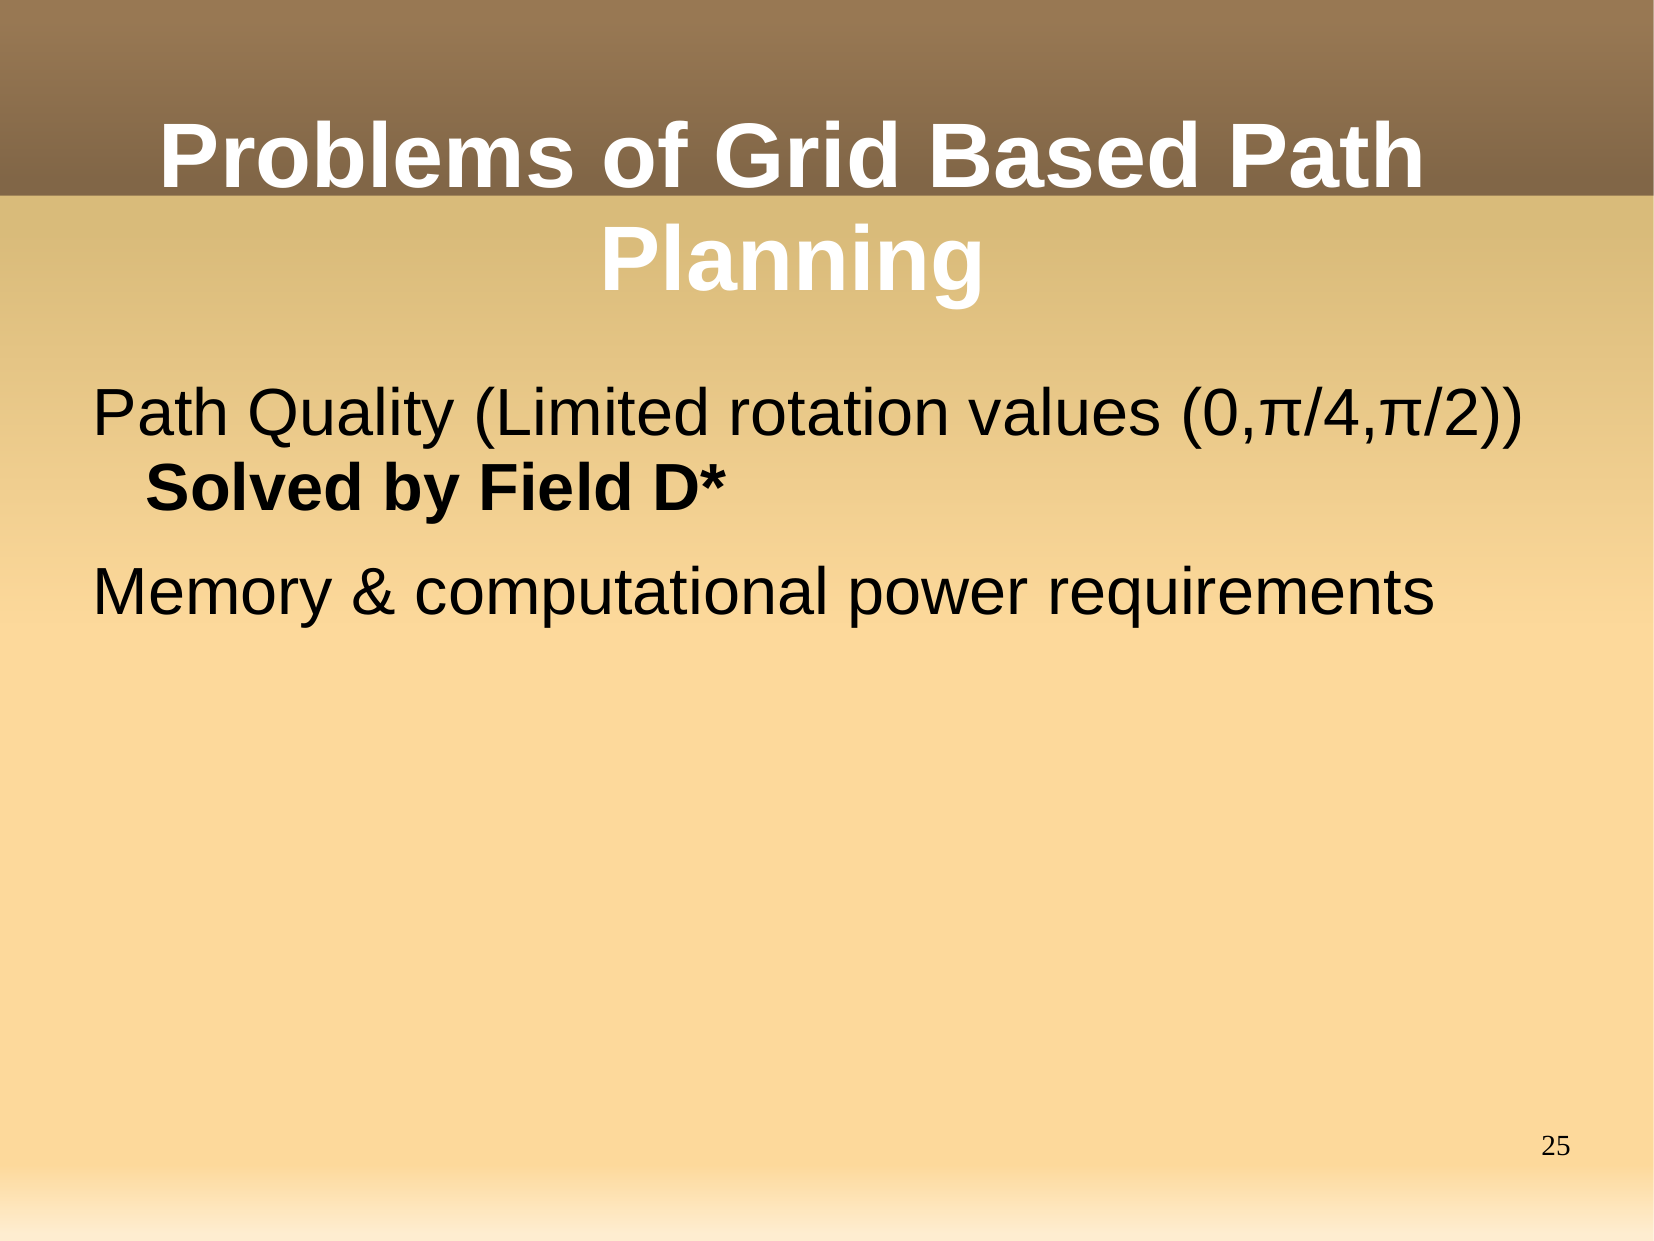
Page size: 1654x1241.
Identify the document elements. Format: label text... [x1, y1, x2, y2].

title Problems of Grid Based Path Planning [49, 104, 1538, 413]
picture [0, 0, 1654, 1241]
list Path Quality (Limited rotation values (0,π/4,π/2)) Solved by Field D* Memory & computational power requirements [75, 375, 1564, 1094]
